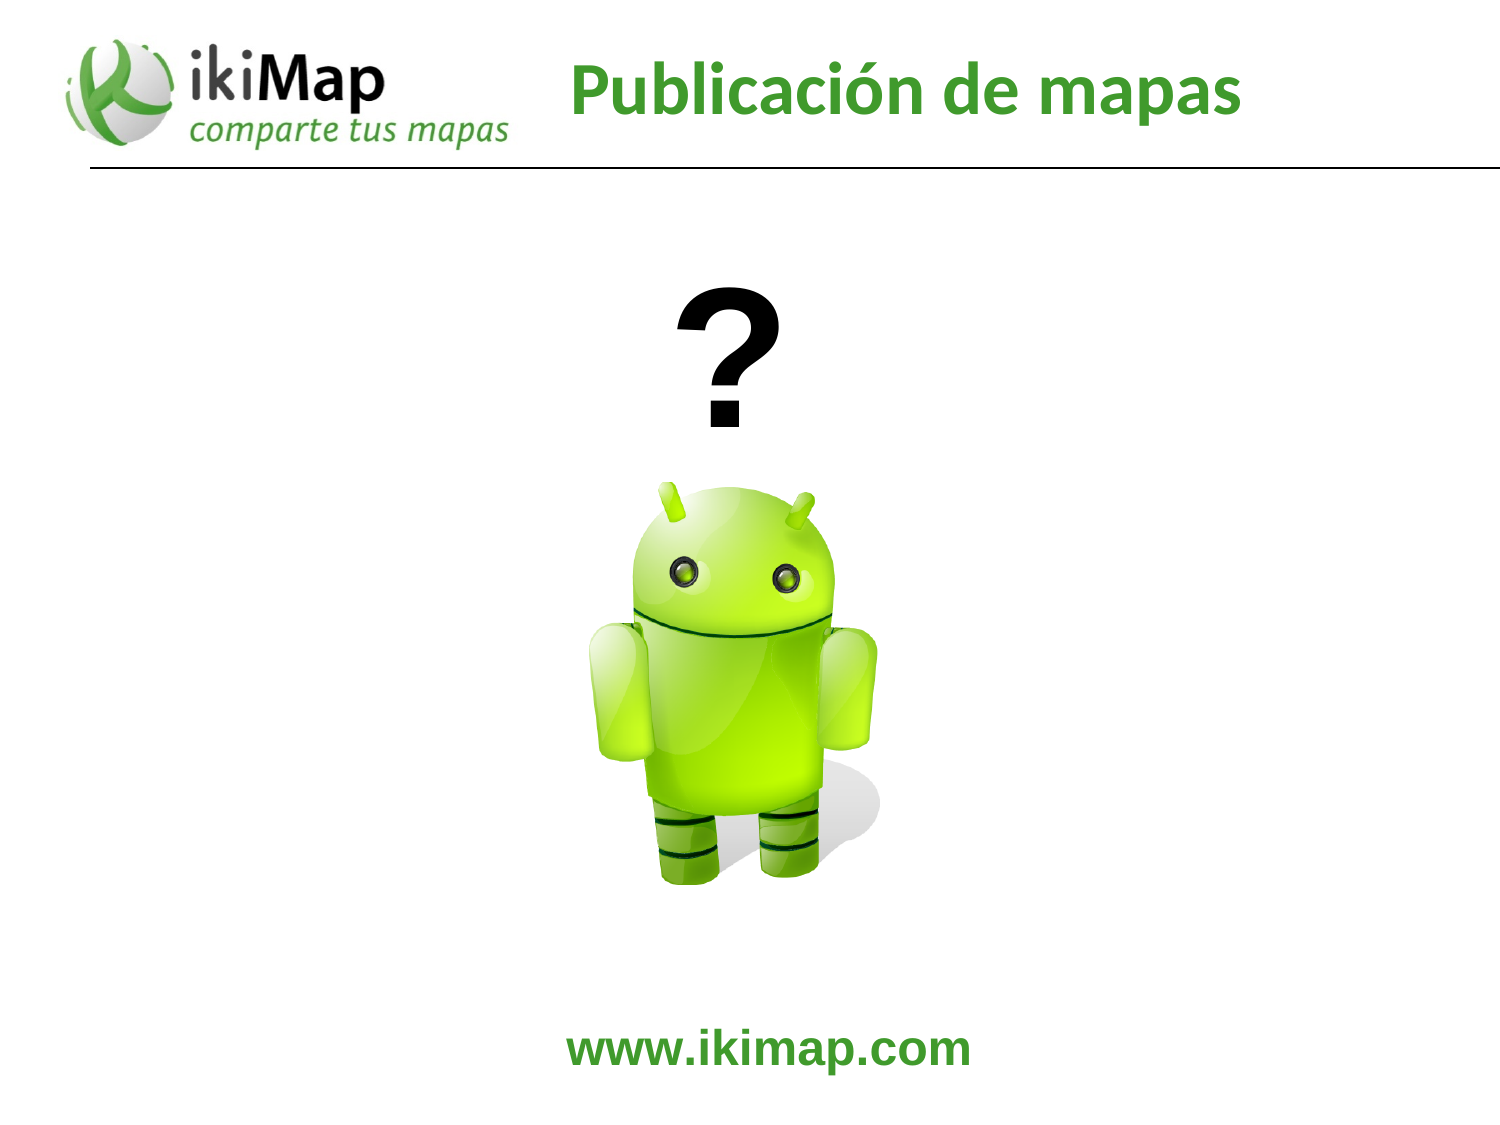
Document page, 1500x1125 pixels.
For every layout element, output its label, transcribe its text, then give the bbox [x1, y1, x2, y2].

picture [58, 35, 526, 152]
picture [562, 482, 933, 885]
text_box www.ikimap.com [551, 1007, 988, 1084]
text_box ? [653, 239, 788, 478]
text_box Publicación de mapas [553, 49, 1500, 173]
